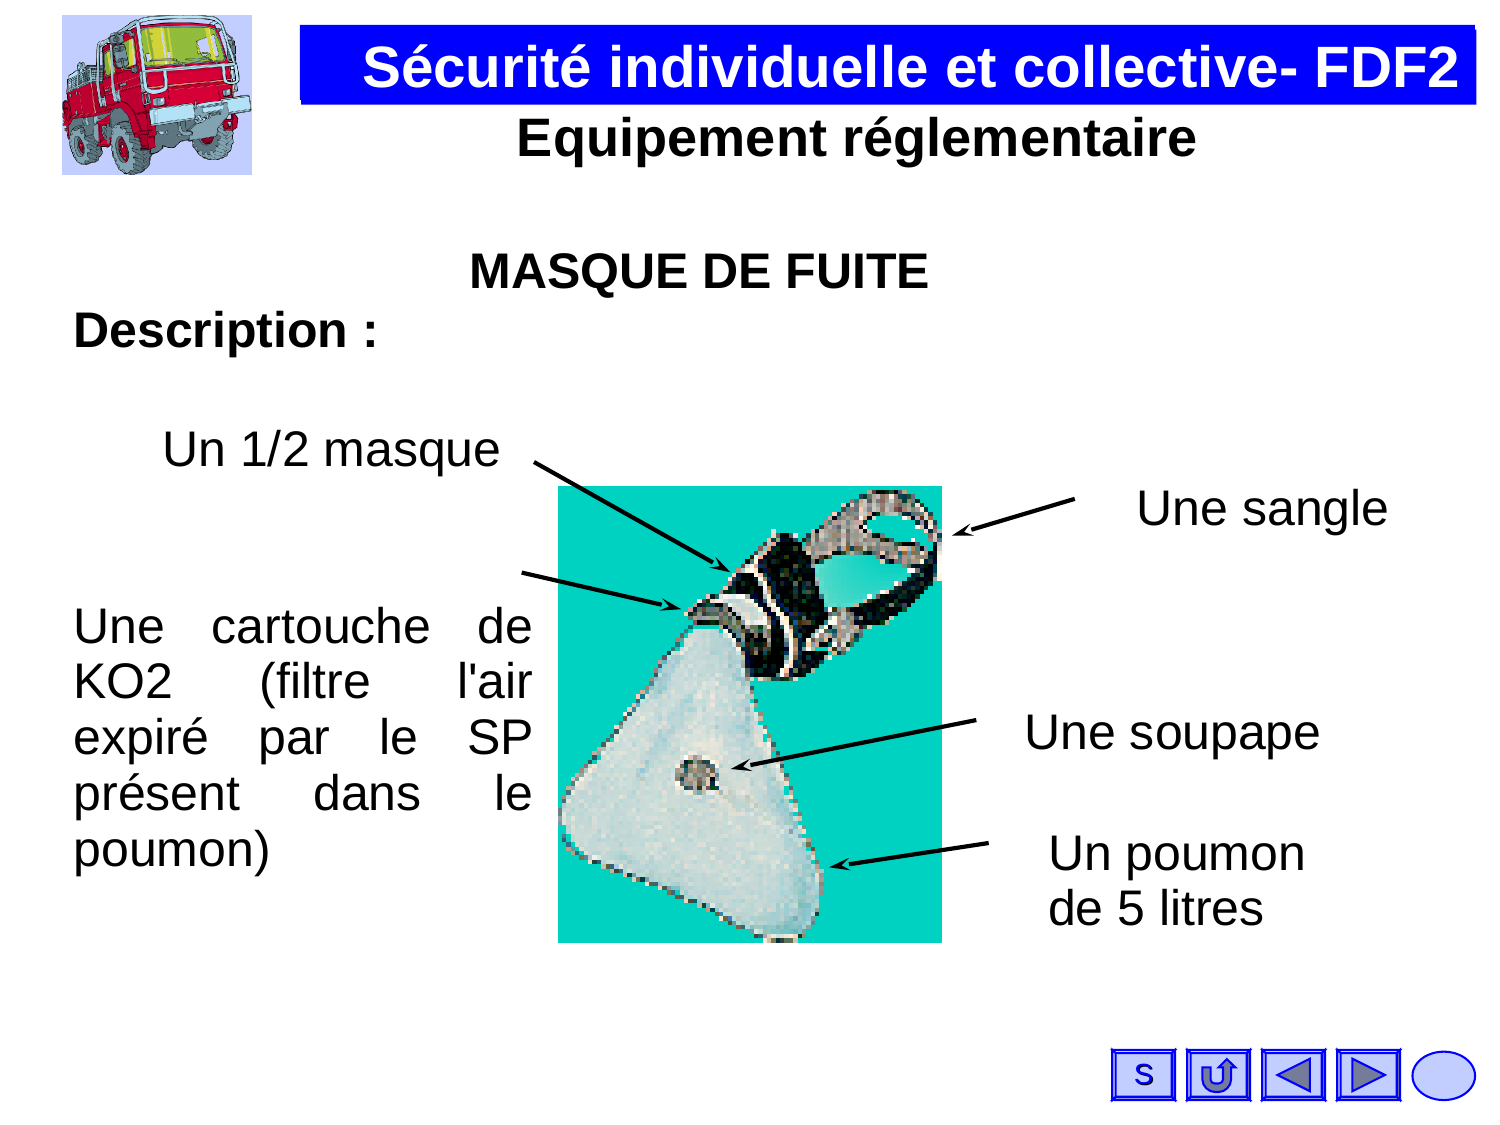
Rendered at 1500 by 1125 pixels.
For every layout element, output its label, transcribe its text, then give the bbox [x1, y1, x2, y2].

text_box Une cartouche de KO2 (filtre l'air expiré par le SP présent dans le poumon) [59, 590, 549, 885]
text_box Un 1/2 masque [147, 413, 562, 484]
text_box MASQUE DE FUITE [413, 236, 987, 318]
text_box Description : [59, 295, 857, 368]
picture [558, 486, 944, 945]
text_box Sécurité individuelle et collective- FDF2 [301, 29, 1477, 105]
text_box Un poumon de 5 litres [1033, 817, 1388, 944]
text_box [118, 531, 532, 590]
text_box [1412, 1051, 1476, 1101]
text_box Une soupape [1009, 696, 1418, 768]
text_box Equipement réglementaire [502, 100, 1214, 178]
text_box Une sangle [1122, 472, 1418, 544]
